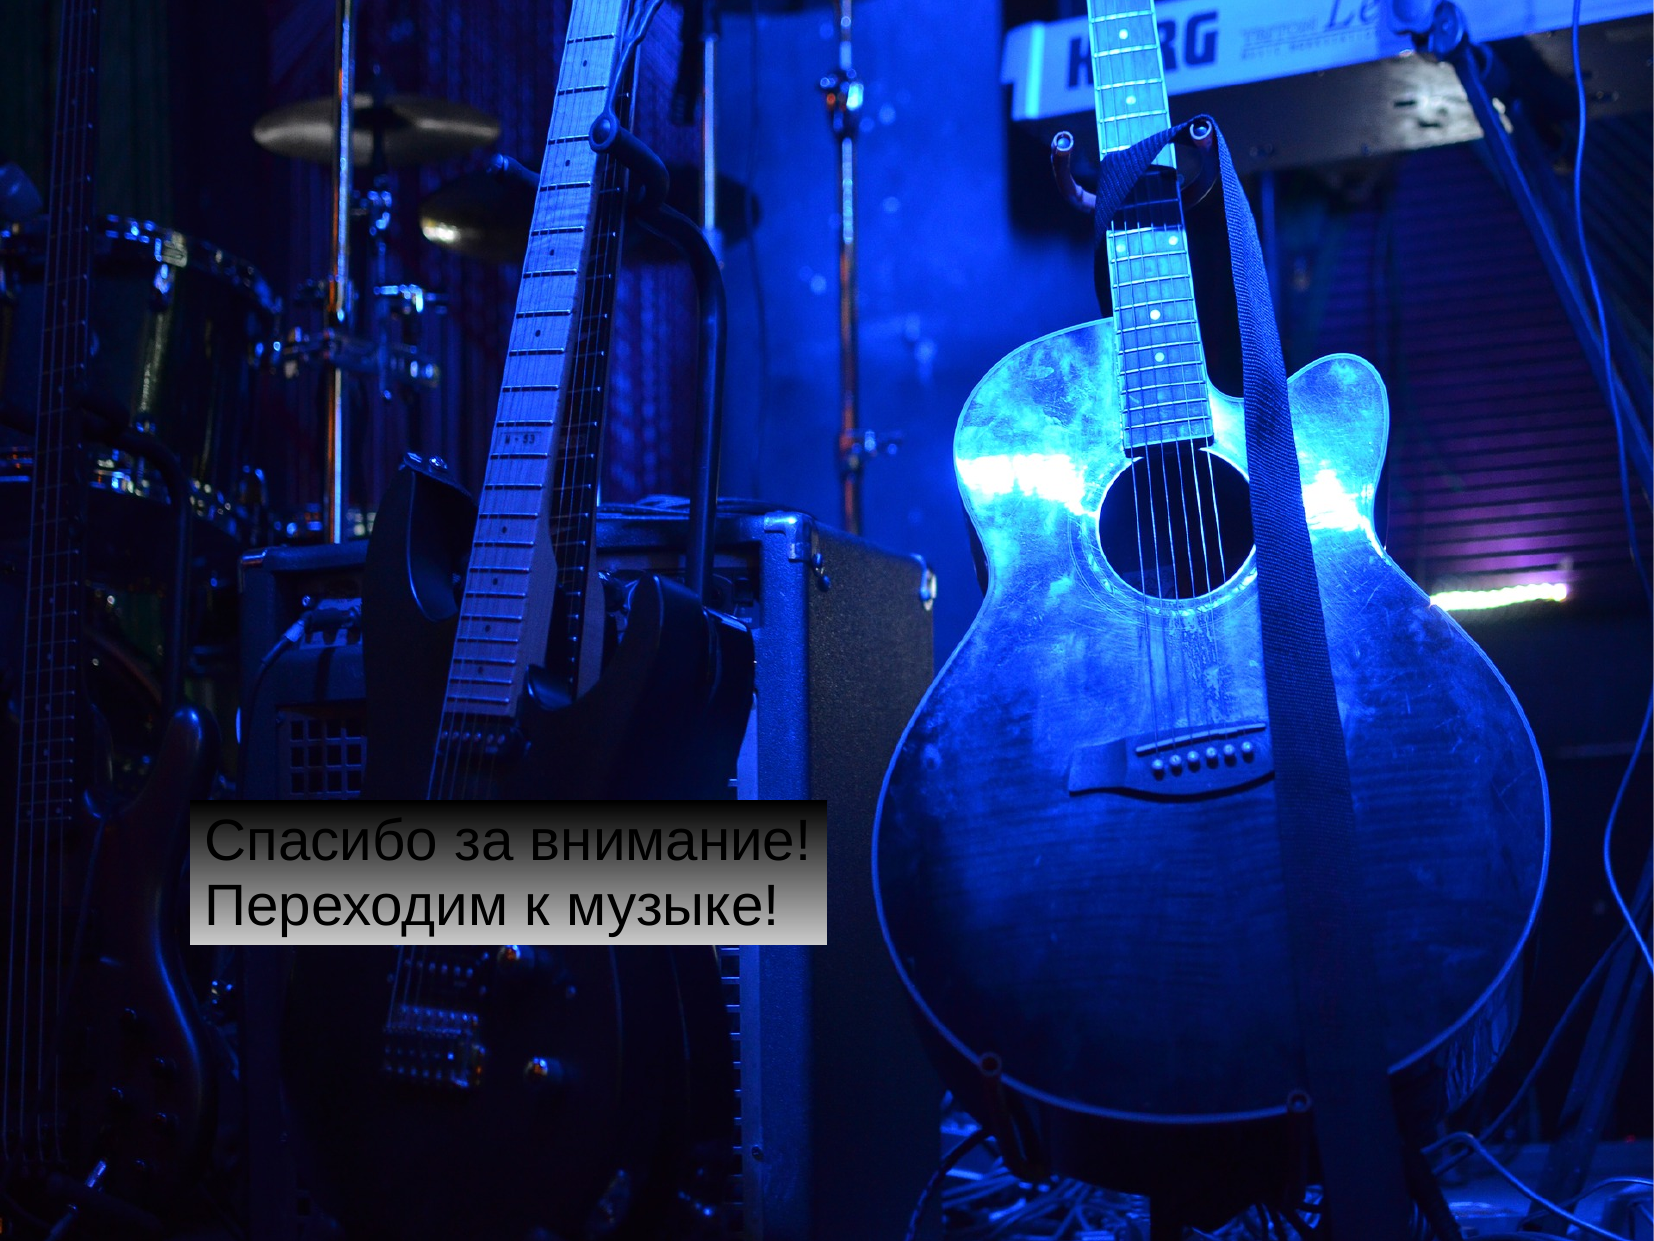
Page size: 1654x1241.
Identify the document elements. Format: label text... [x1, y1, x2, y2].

picture [0, 0, 1654, 1241]
text_box Спасибо за внимание! Переходим к музыке! [190, 800, 827, 945]
